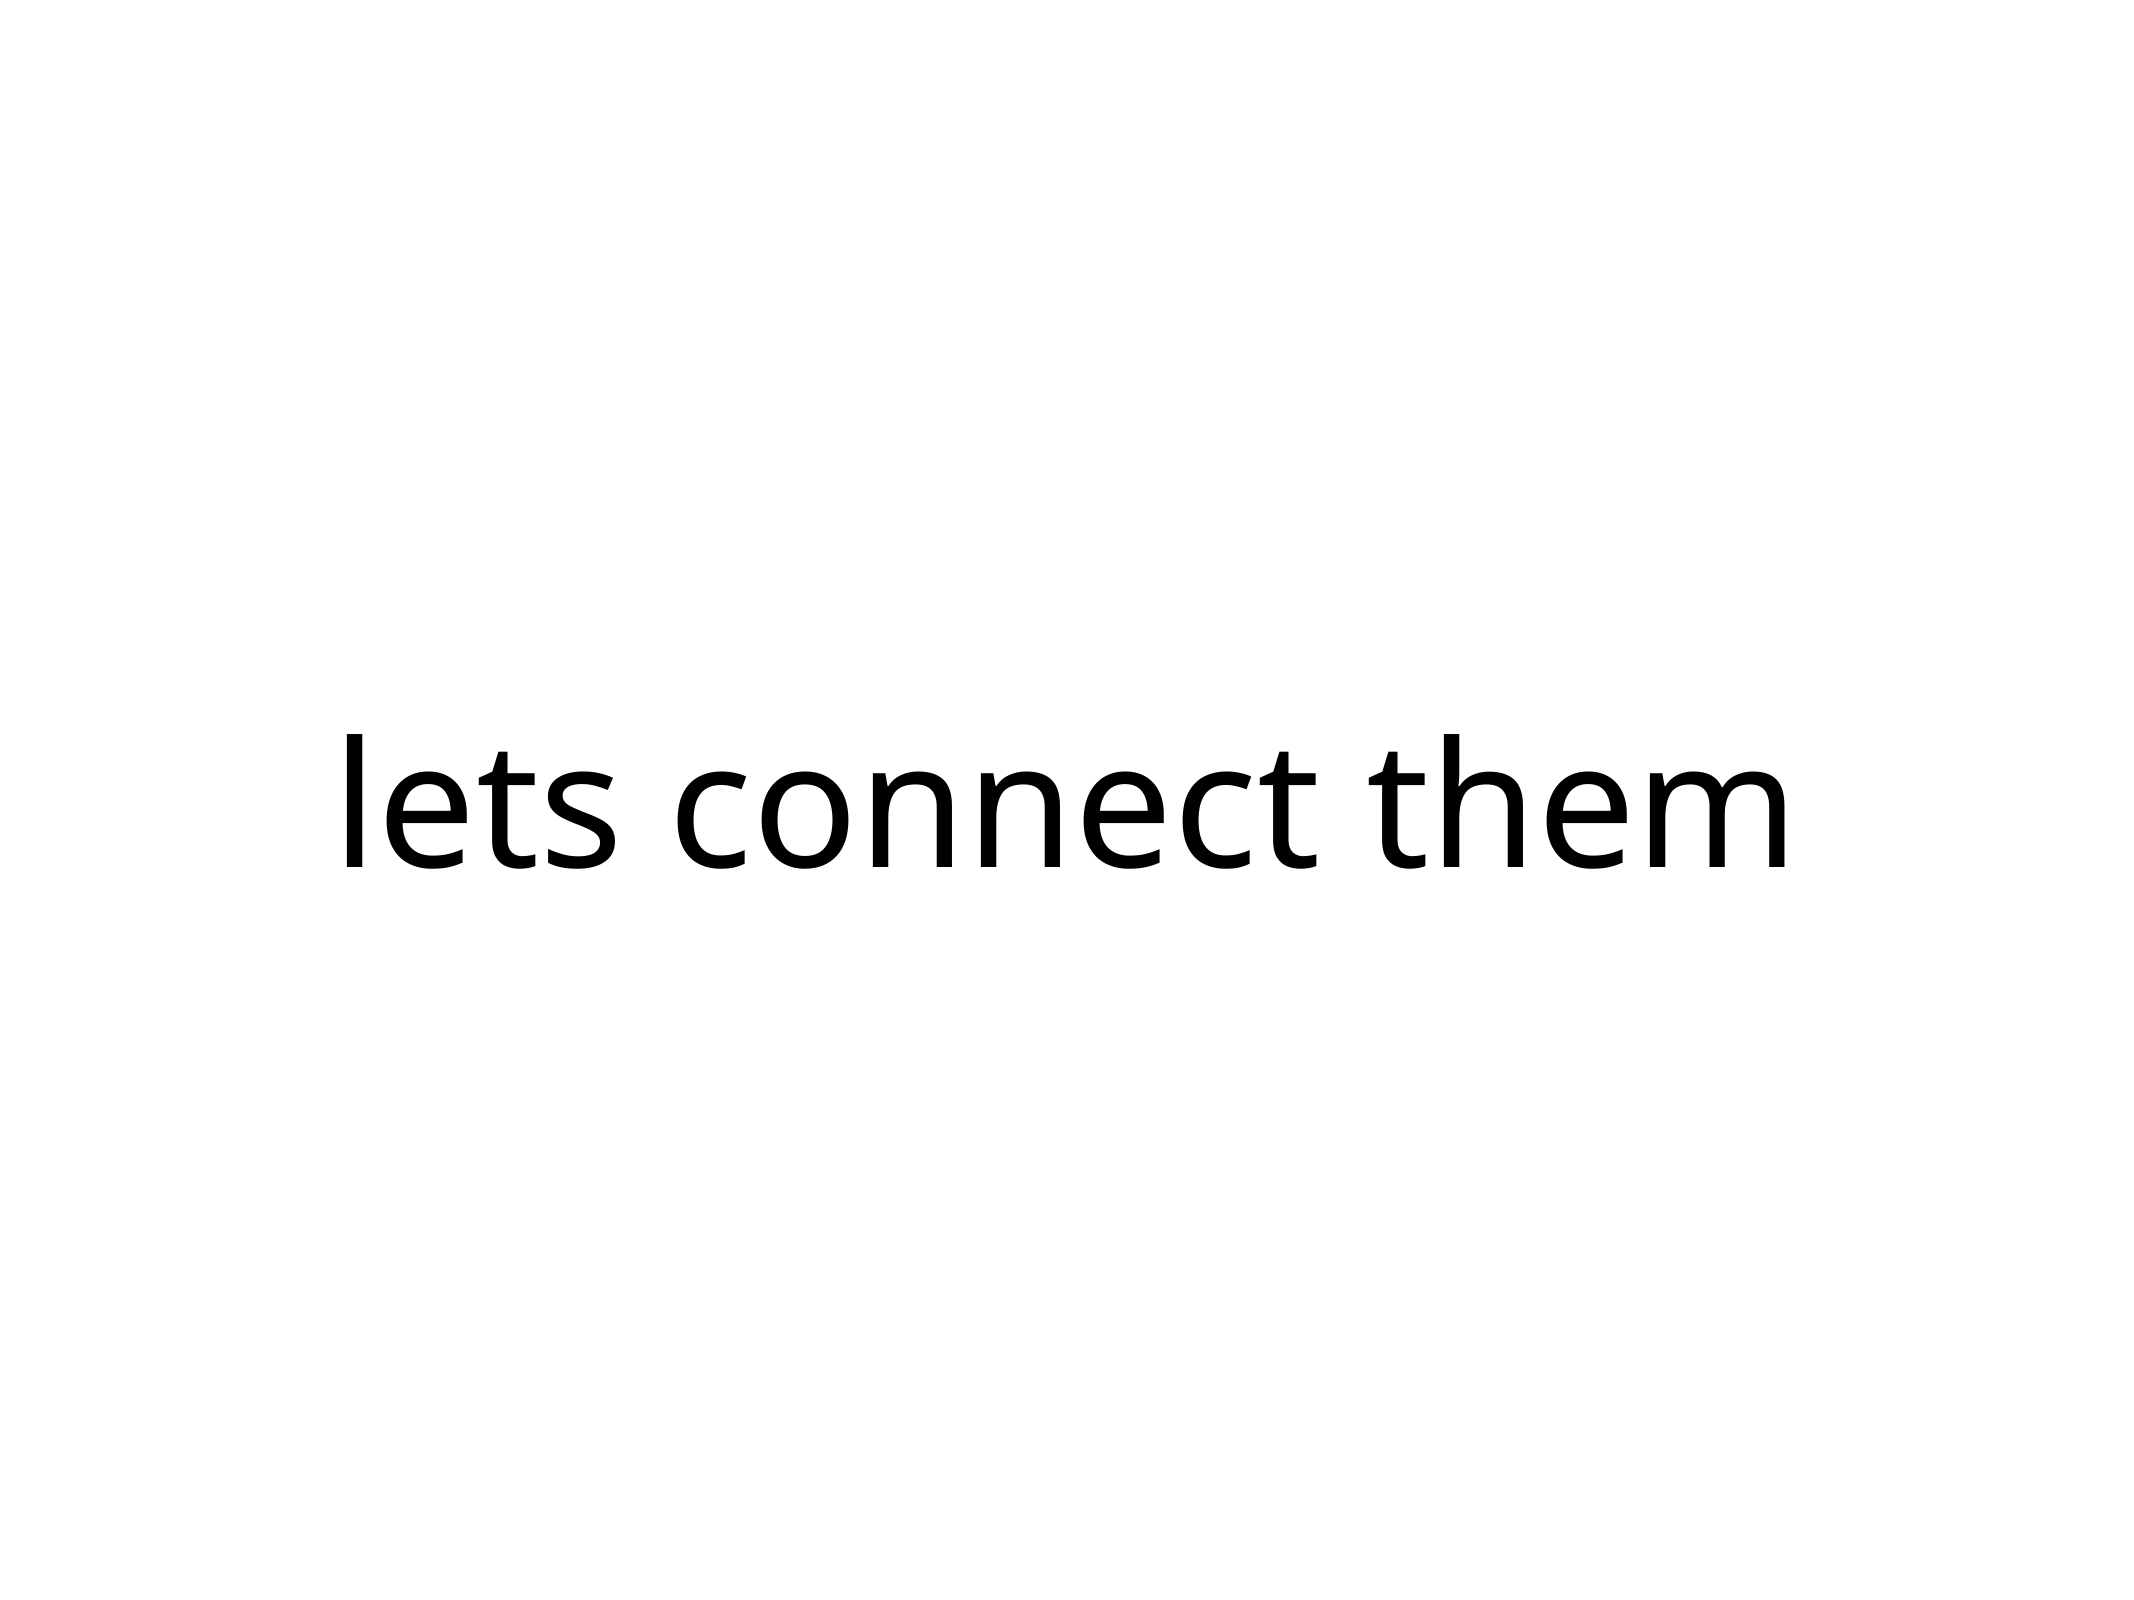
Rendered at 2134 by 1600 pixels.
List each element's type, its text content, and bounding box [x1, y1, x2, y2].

title lets connect them [208, 487, 1925, 1113]
